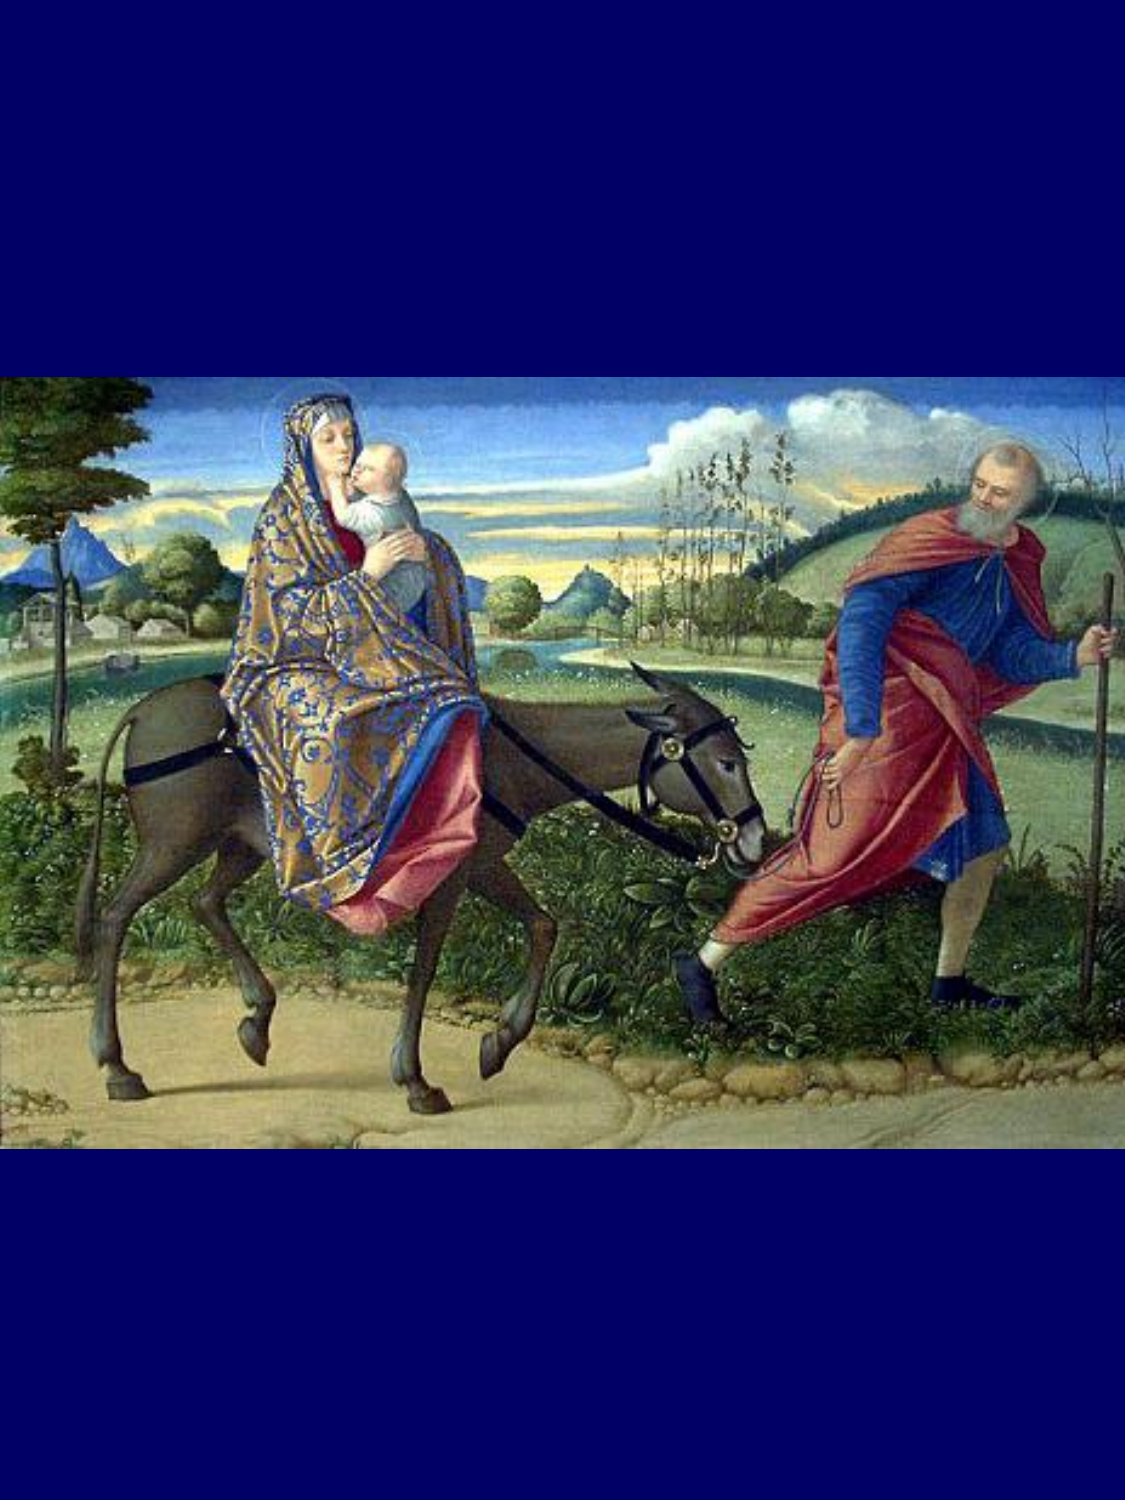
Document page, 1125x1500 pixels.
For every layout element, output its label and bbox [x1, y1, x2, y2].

picture [0, 377, 1125, 1149]
